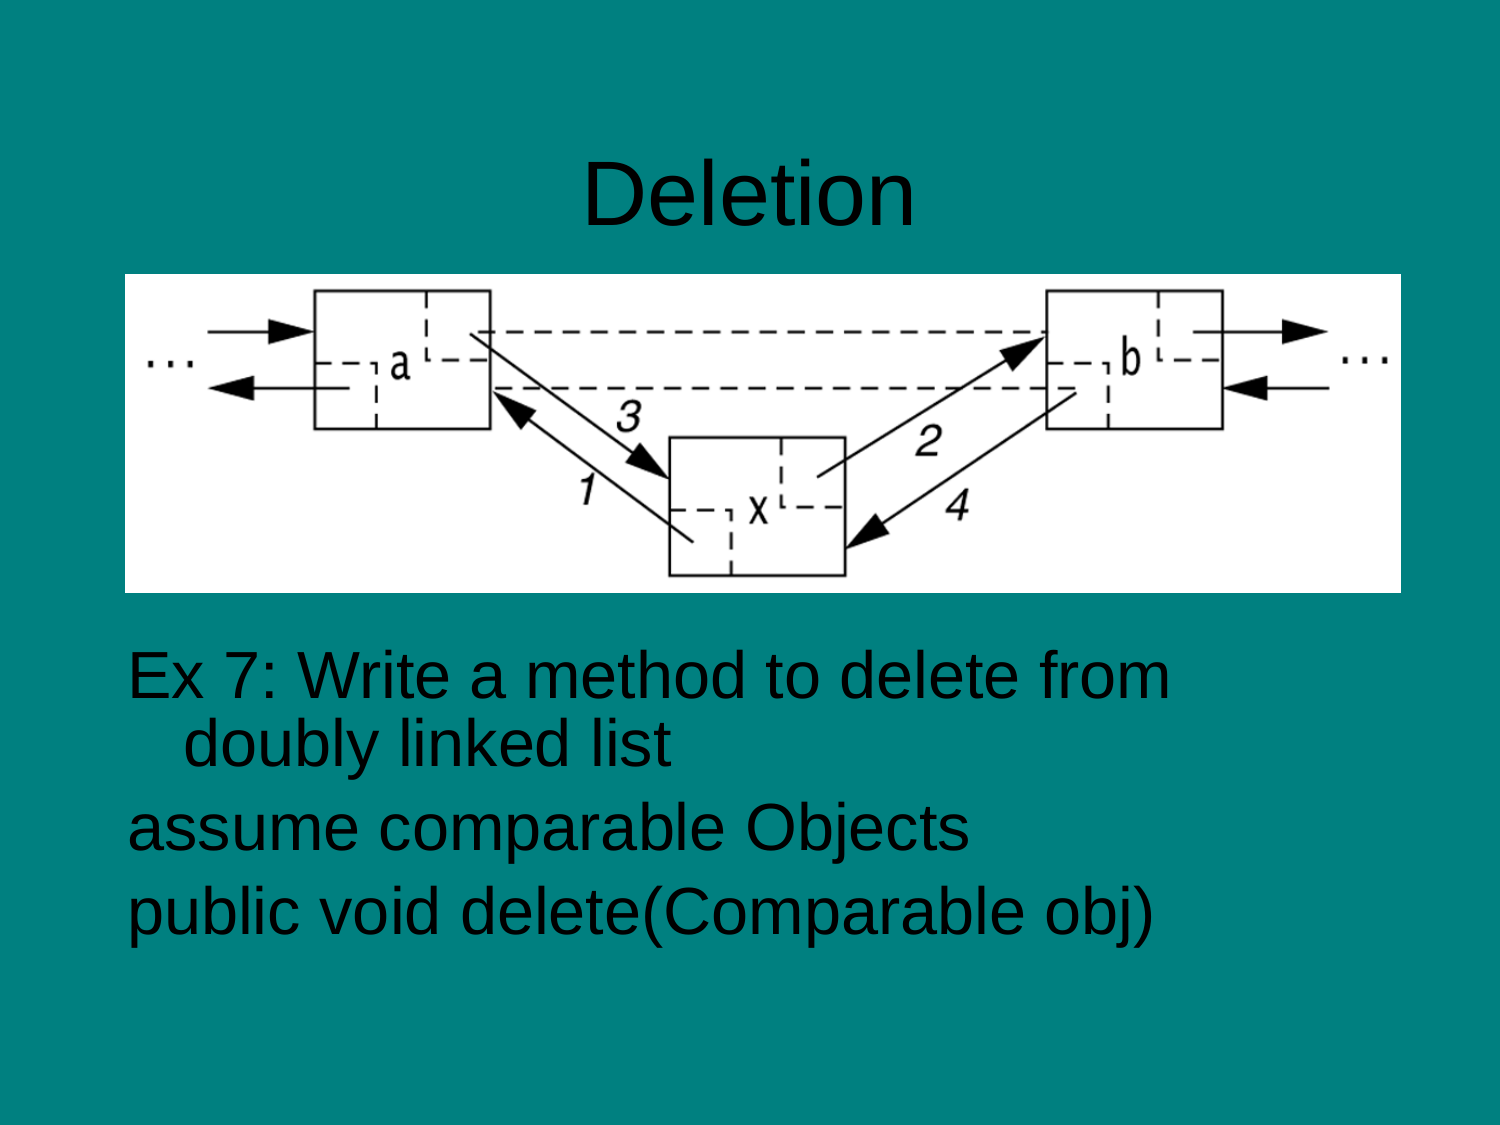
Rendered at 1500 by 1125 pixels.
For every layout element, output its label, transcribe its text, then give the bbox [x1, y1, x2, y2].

list Ex 7: Write a method to delete from doubly linked list assume comparable Objects public void delete(Comparable obj) [112, 637, 1388, 1001]
text_box [125, 275, 1401, 593]
title Deletion [112, 99, 1388, 288]
